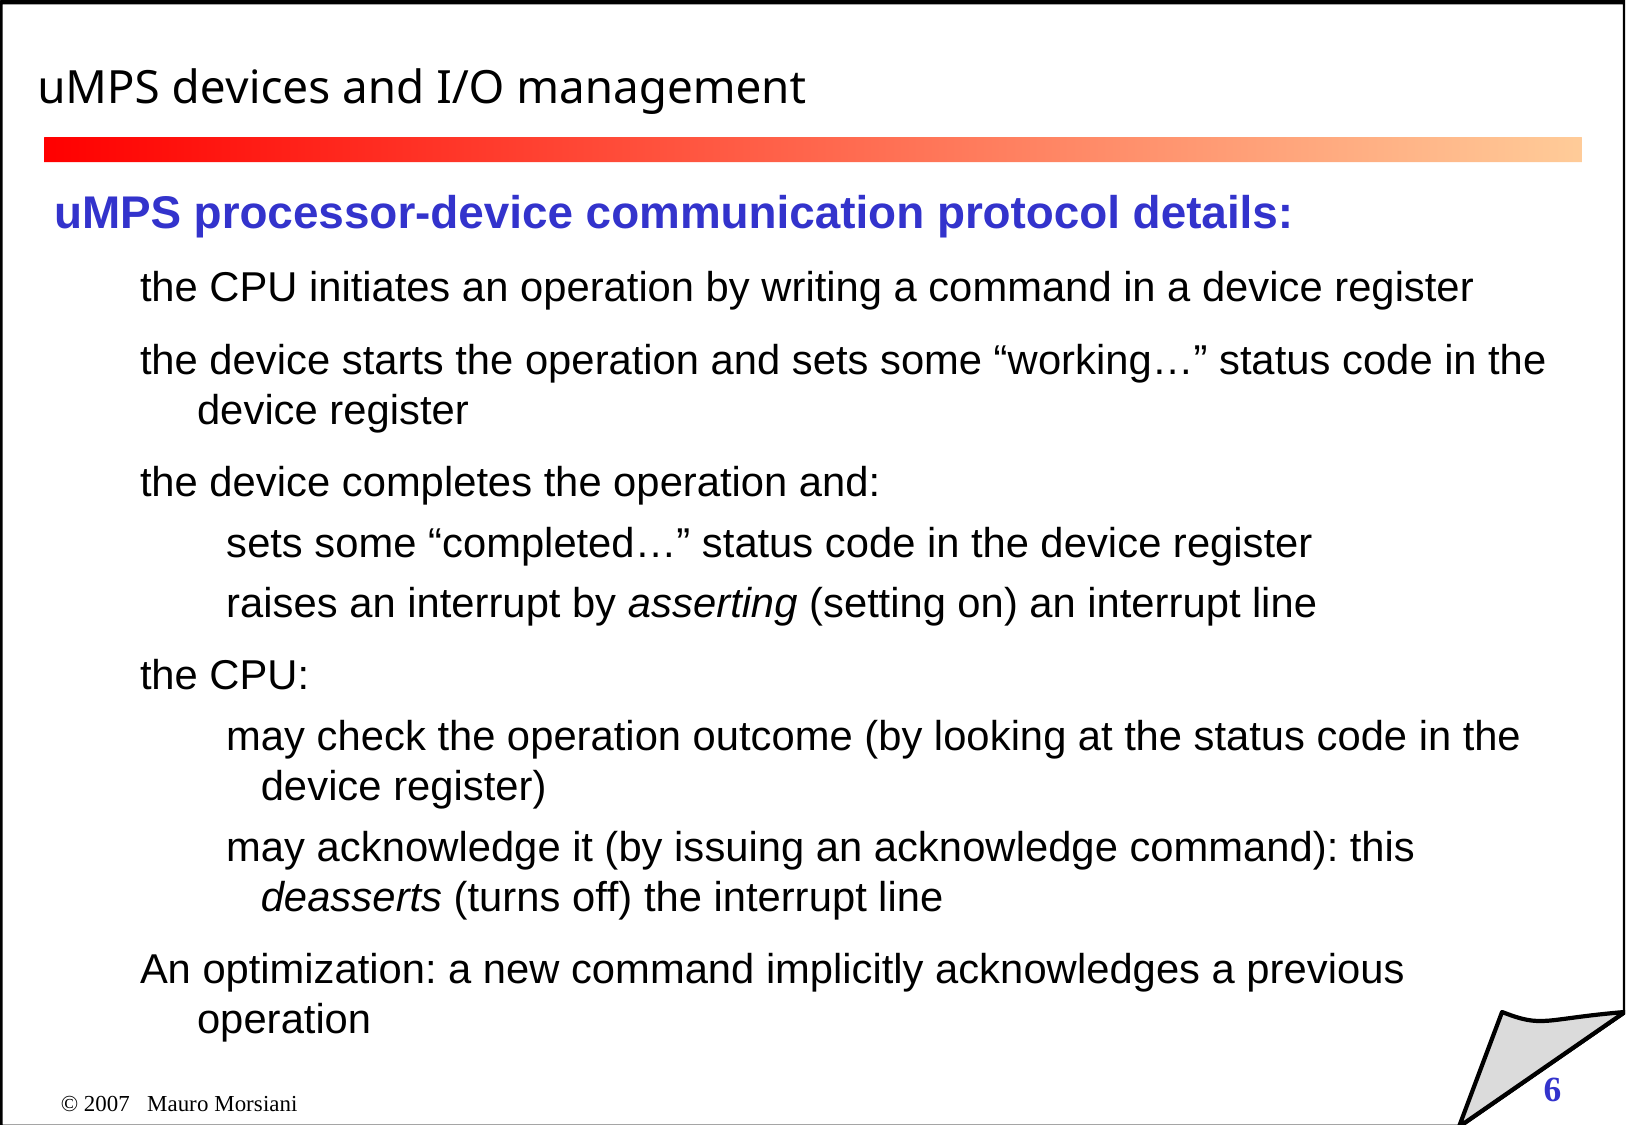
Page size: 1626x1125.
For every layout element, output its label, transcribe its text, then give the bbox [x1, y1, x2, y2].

list uMPS processor-device communication protocol details: the CPU initiates an operation by writing a command in a device register the device starts the operation and sets some “working…” status code in the device register the device completes the operation and: sets some “completed…” status code in the device register raises an interrupt by asserting (setting on) an interrupt line the CPU: may check the operation outcome (by looking at the status code in the device register) may acknowledge it (by issuing an acknowledge command): this deasserts (turns off) the interrupt line An optimization: a new command implicitly acknowledges a previous operation [54, 187, 1571, 1124]
title uMPS devices and I/O management [37, 44, 1588, 131]
